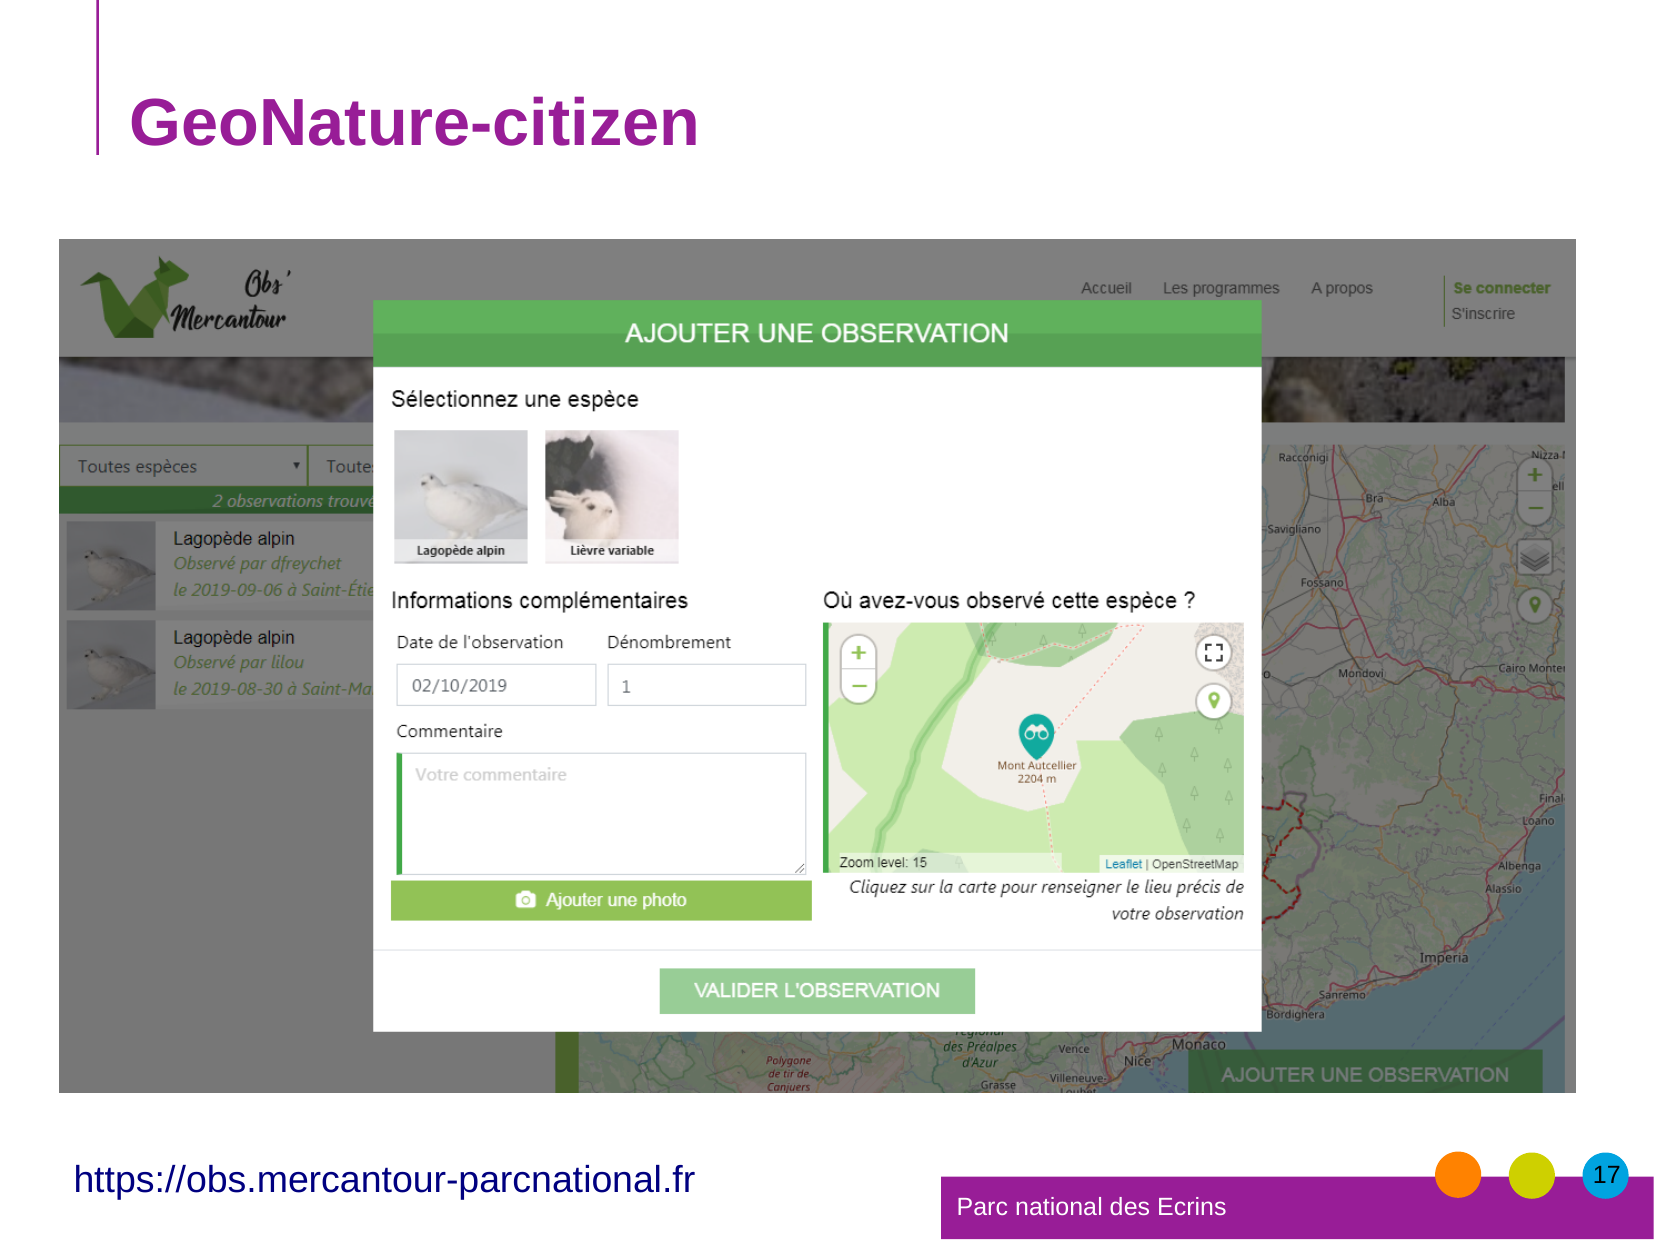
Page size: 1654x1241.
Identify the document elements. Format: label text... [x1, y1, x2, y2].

picture [59, 239, 1576, 1093]
text_box https://obs.mercantour-parcnational.fr [58, 1151, 743, 1209]
title GeoNature-citizen [129, 11, 1619, 160]
